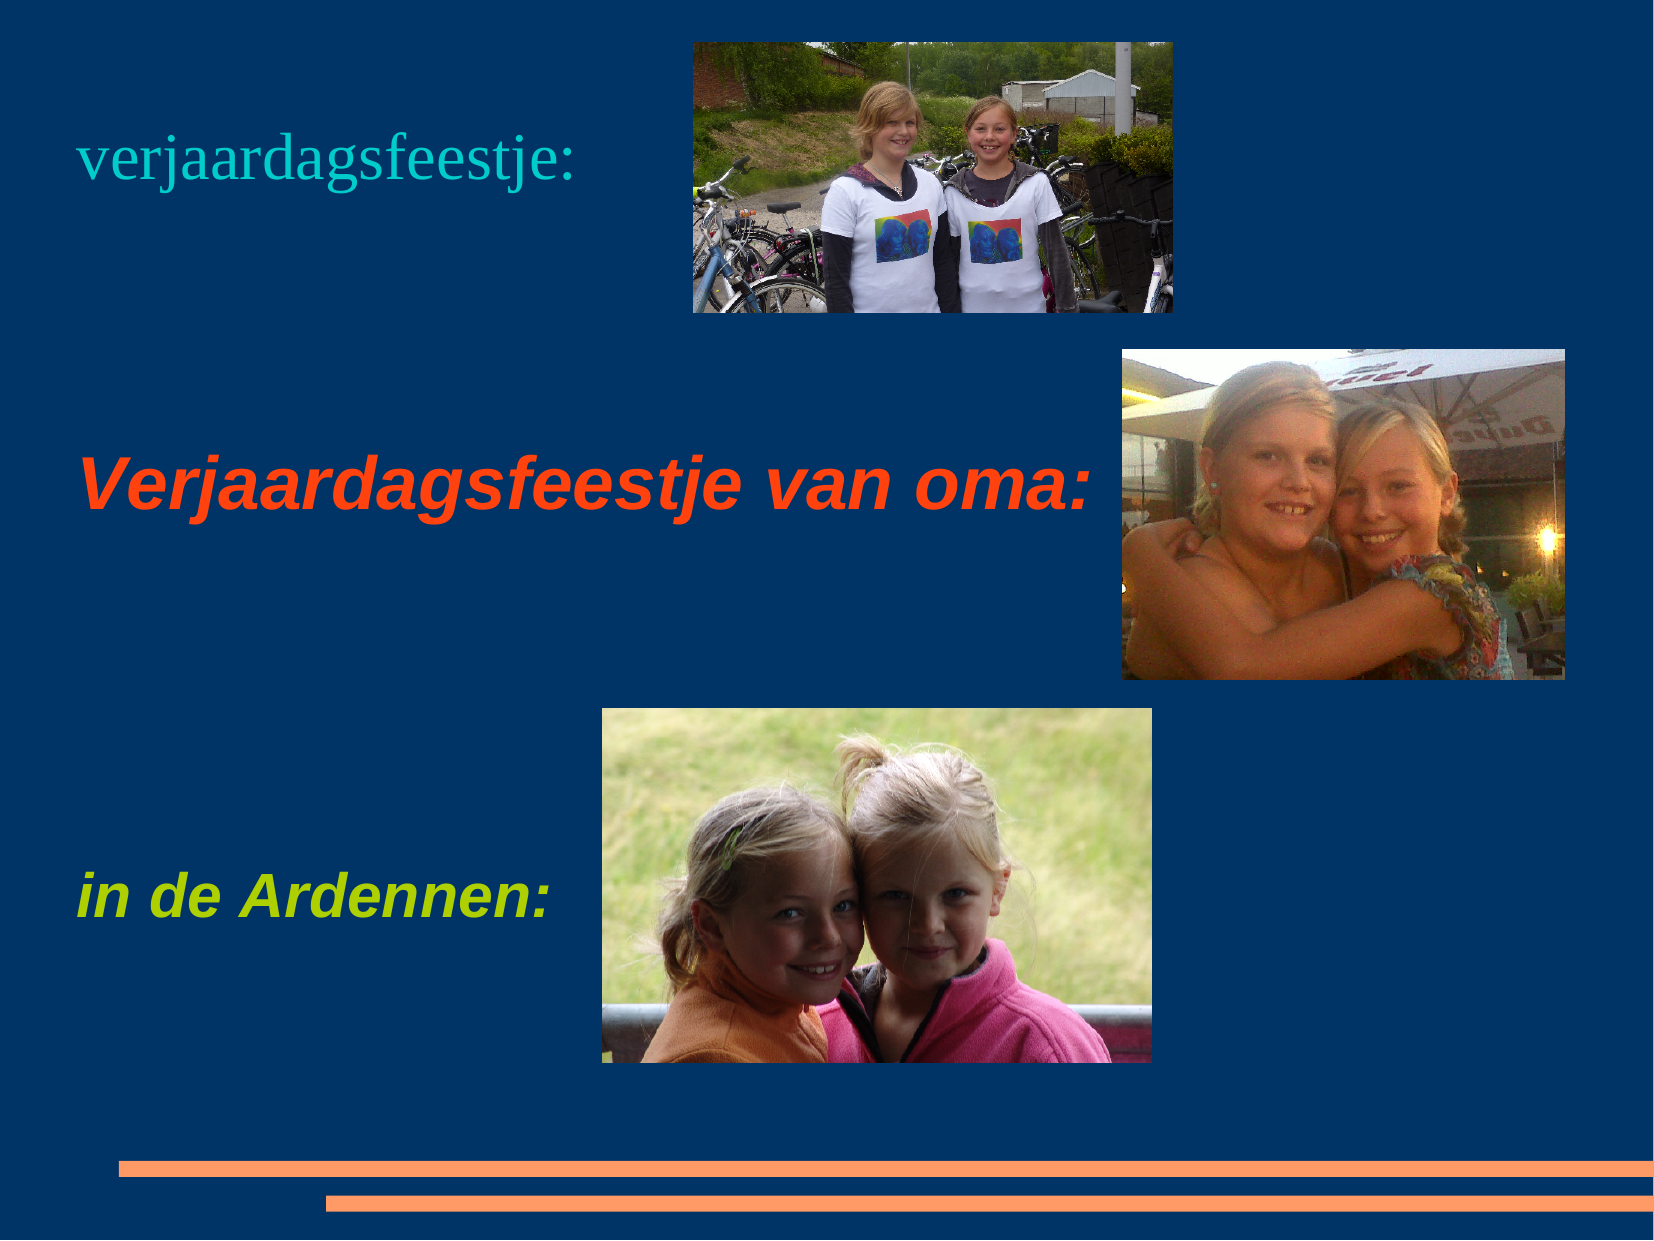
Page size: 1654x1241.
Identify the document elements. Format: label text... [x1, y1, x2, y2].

picture [1122, 349, 1565, 680]
picture [693, 42, 1173, 313]
picture [602, 708, 1152, 1063]
title Verjaardagsfeestje van oma: in de Ardennen: [76, 0, 1565, 1241]
